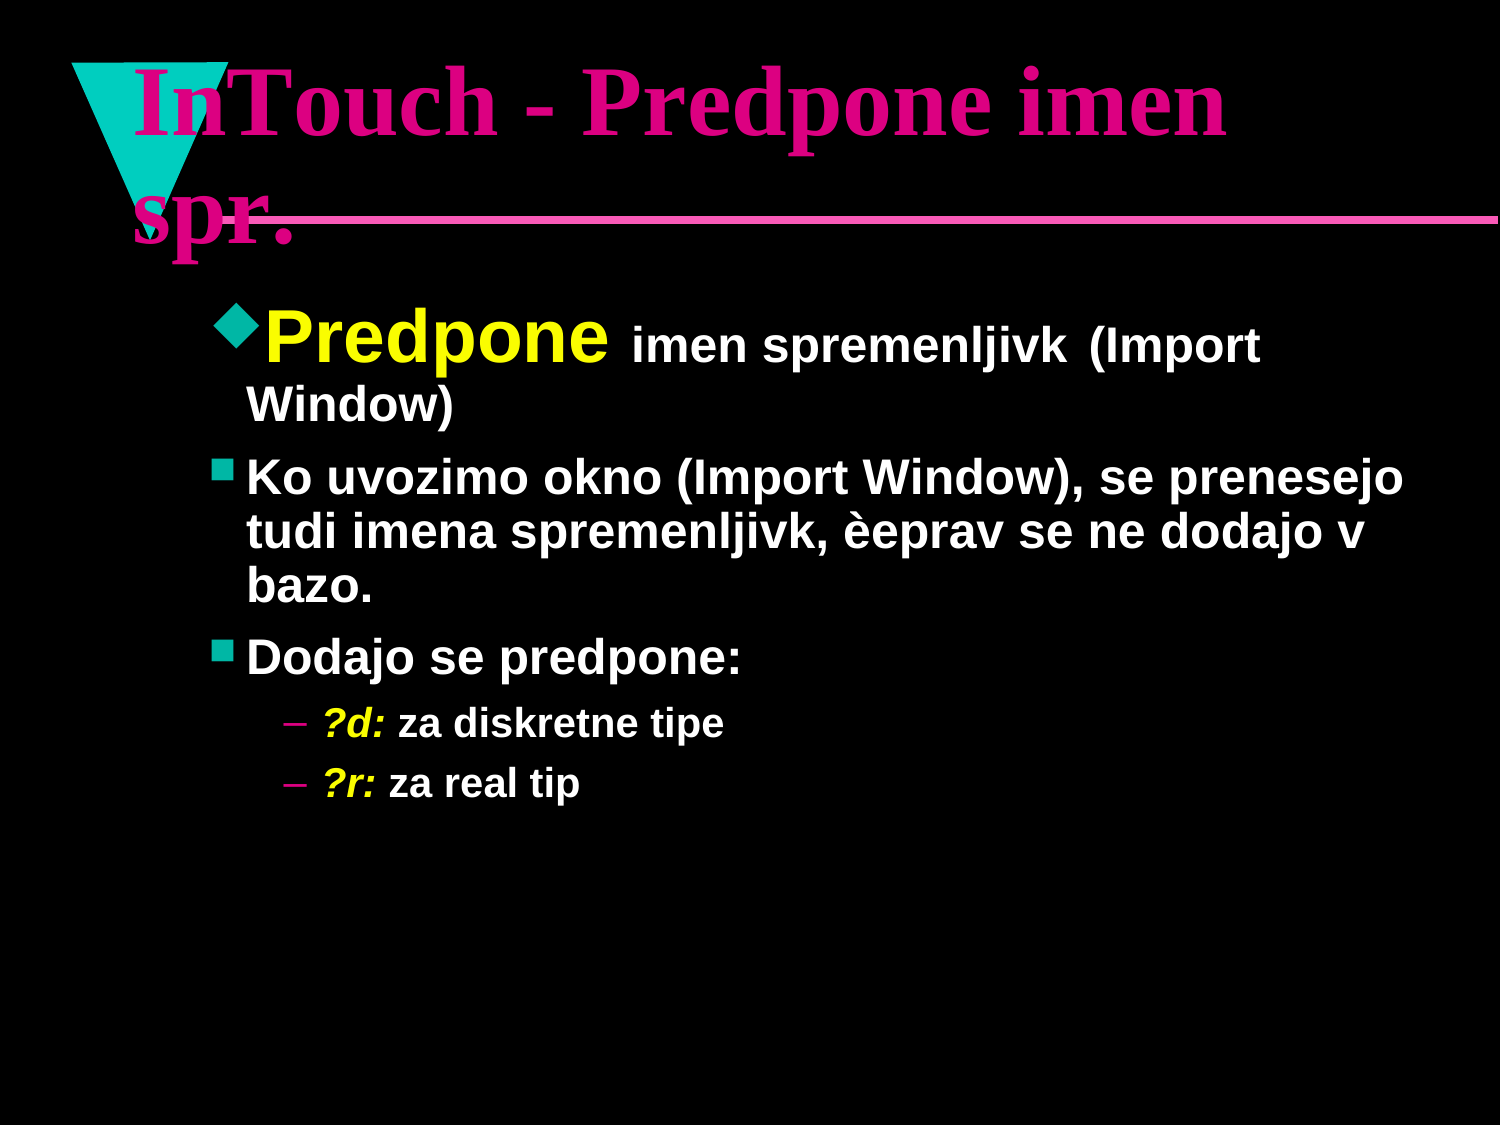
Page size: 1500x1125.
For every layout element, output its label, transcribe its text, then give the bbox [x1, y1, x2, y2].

list Predpone imen spremenljivk (Import Window) Ko uvozimo okno (Import Window), se prenesejo tudi imena spremenljivk, èeprav se ne dodajo v bazo. Dodajo se predpone: ?d: za diskretne tipe ?r: za real tip [118, 289, 1498, 965]
title InTouch - Predpone imen spr. [117, 41, 1426, 273]
